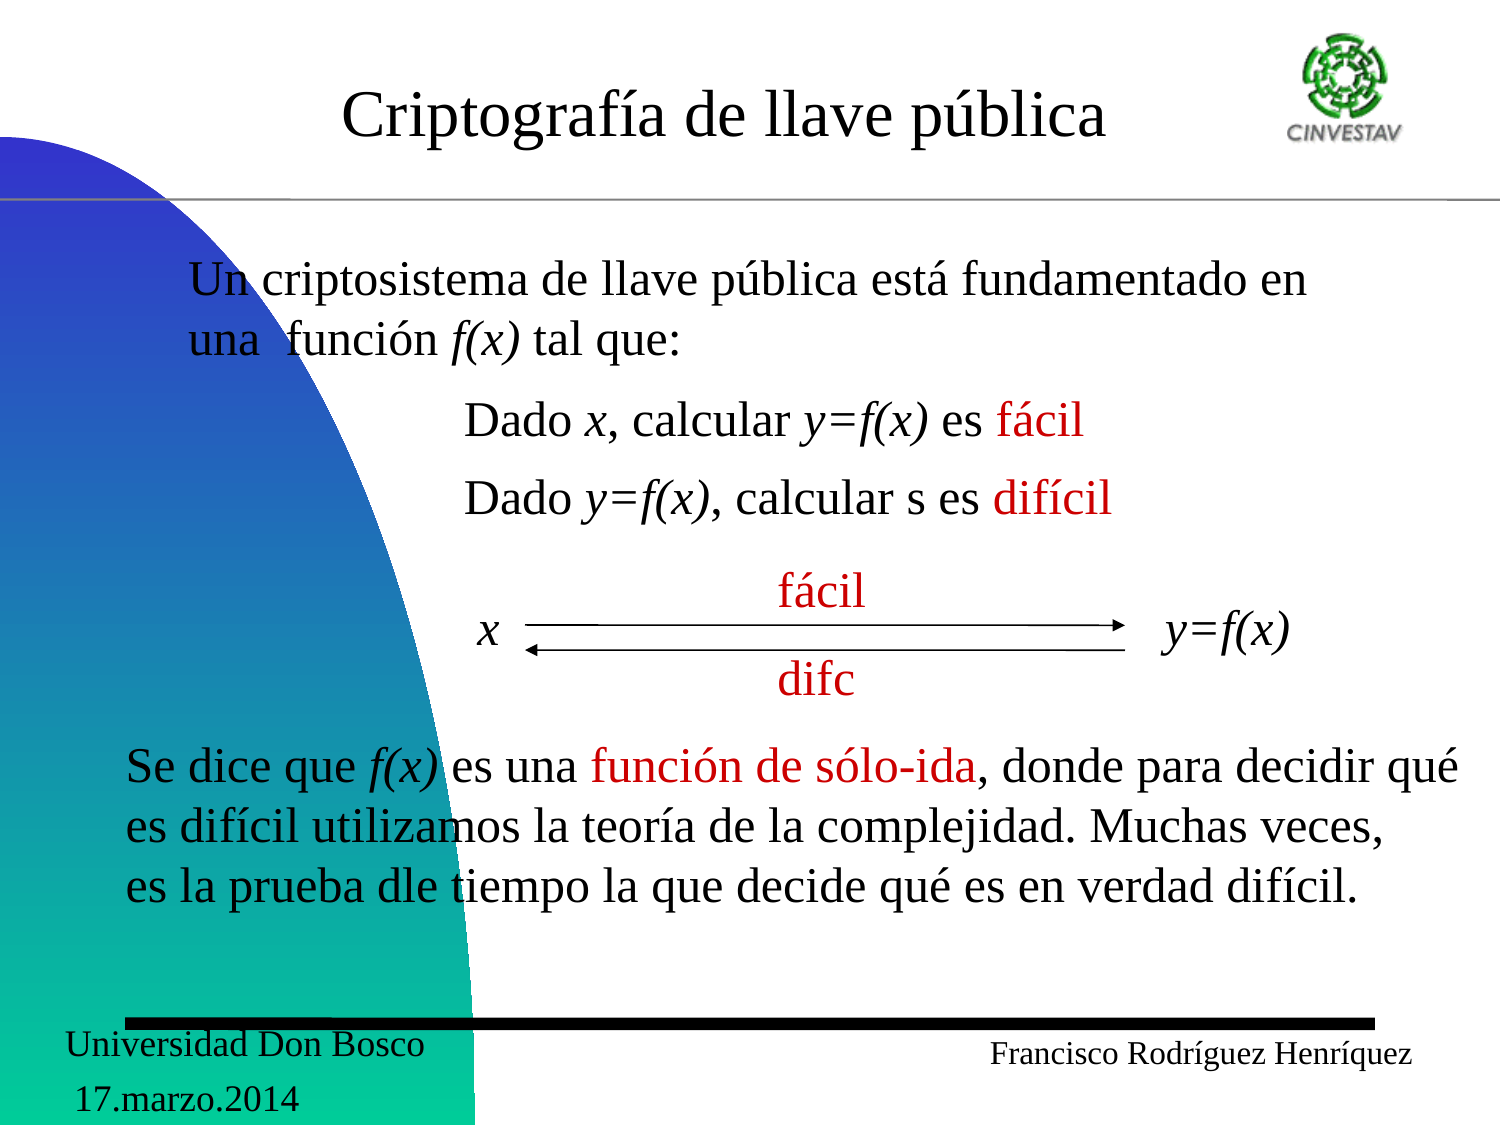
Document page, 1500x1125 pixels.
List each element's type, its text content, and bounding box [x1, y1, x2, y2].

text_box Se dice que f(x) es una función de sólo-ida, donde para decidir qué es difícil utilizamos la teoría de la complejidad. Muchas veces, es la prueba dle tiempo la que decide qué es en verdad difícil. [110, 724, 1475, 921]
text_box Dado x, calcular y=f(x) es fácil Dado y=f(x), calcular s es difícil [449, 360, 1128, 532]
text_box fácil [762, 549, 882, 626]
text_box y=f(x) [1149, 587, 1306, 663]
text_box Criptografía de llave pública [87, 62, 1363, 250]
text_box difc [762, 637, 882, 713]
text_box x [462, 587, 515, 663]
text_box Un criptosistema de llave pública está fundamentado en una función f(x) tal que: [173, 237, 1324, 553]
